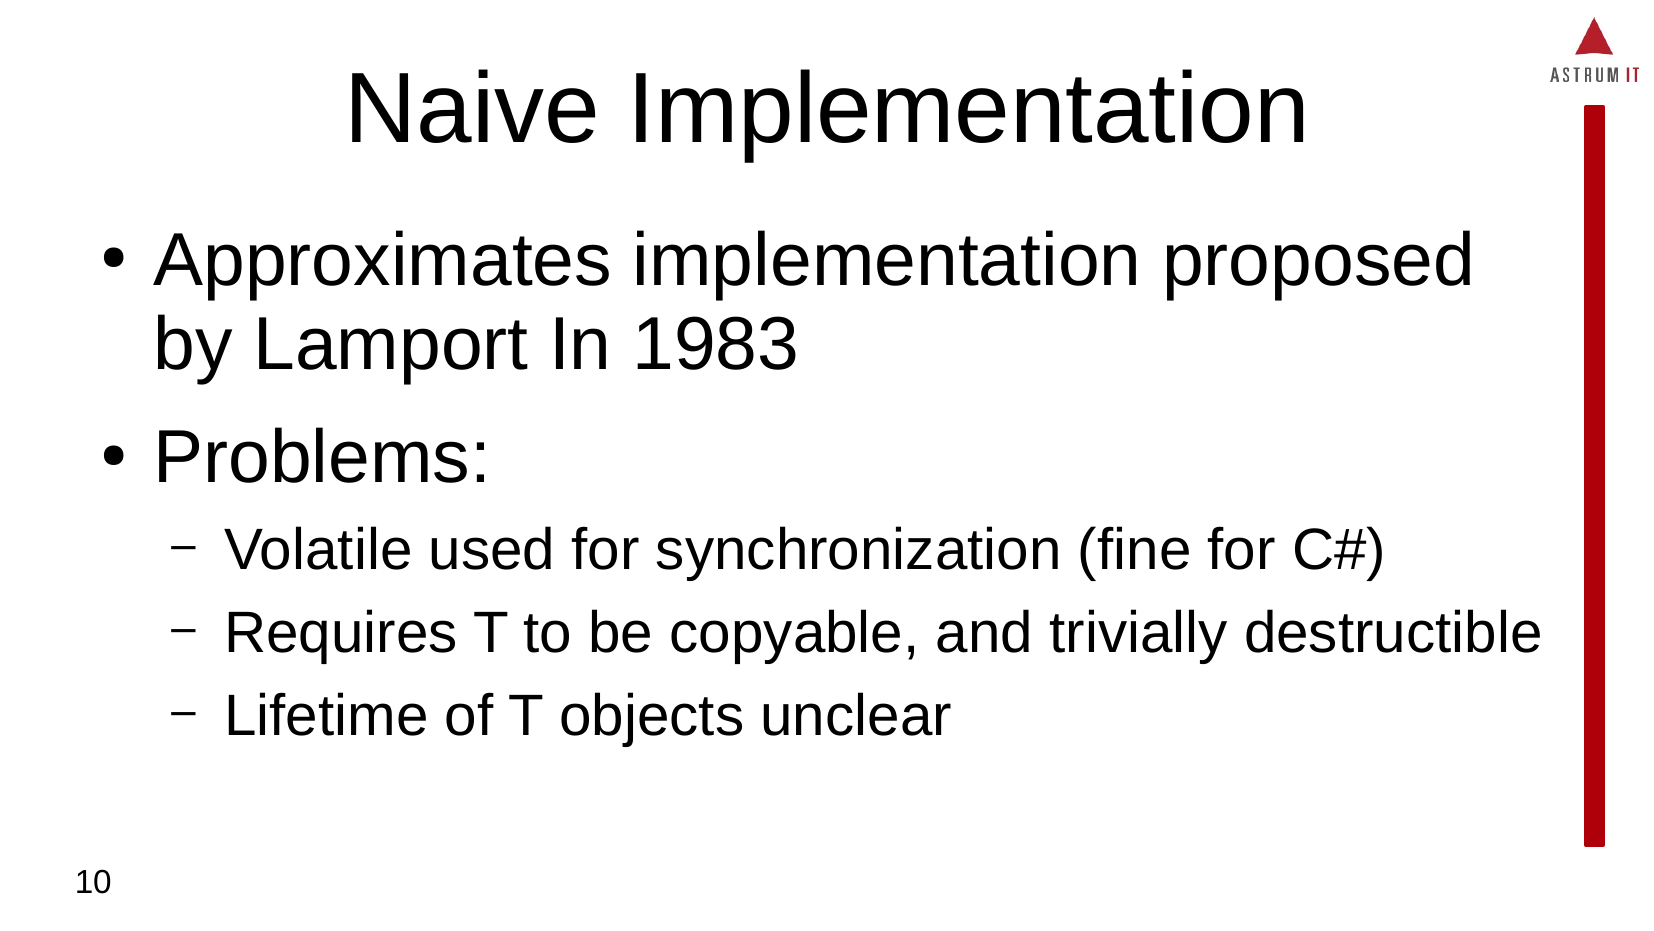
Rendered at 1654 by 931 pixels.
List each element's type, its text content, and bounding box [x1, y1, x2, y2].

title Naive Implementation [114, 30, 1541, 186]
picture [1550, 17, 1639, 82]
list Approximates implementation proposed by Lamport In 1983 Problems: Volatile used for synchronization (fine for C#) Requires T to be copyable, and trivially destructible Lifetime of T objects unclear [82, 217, 1571, 757]
